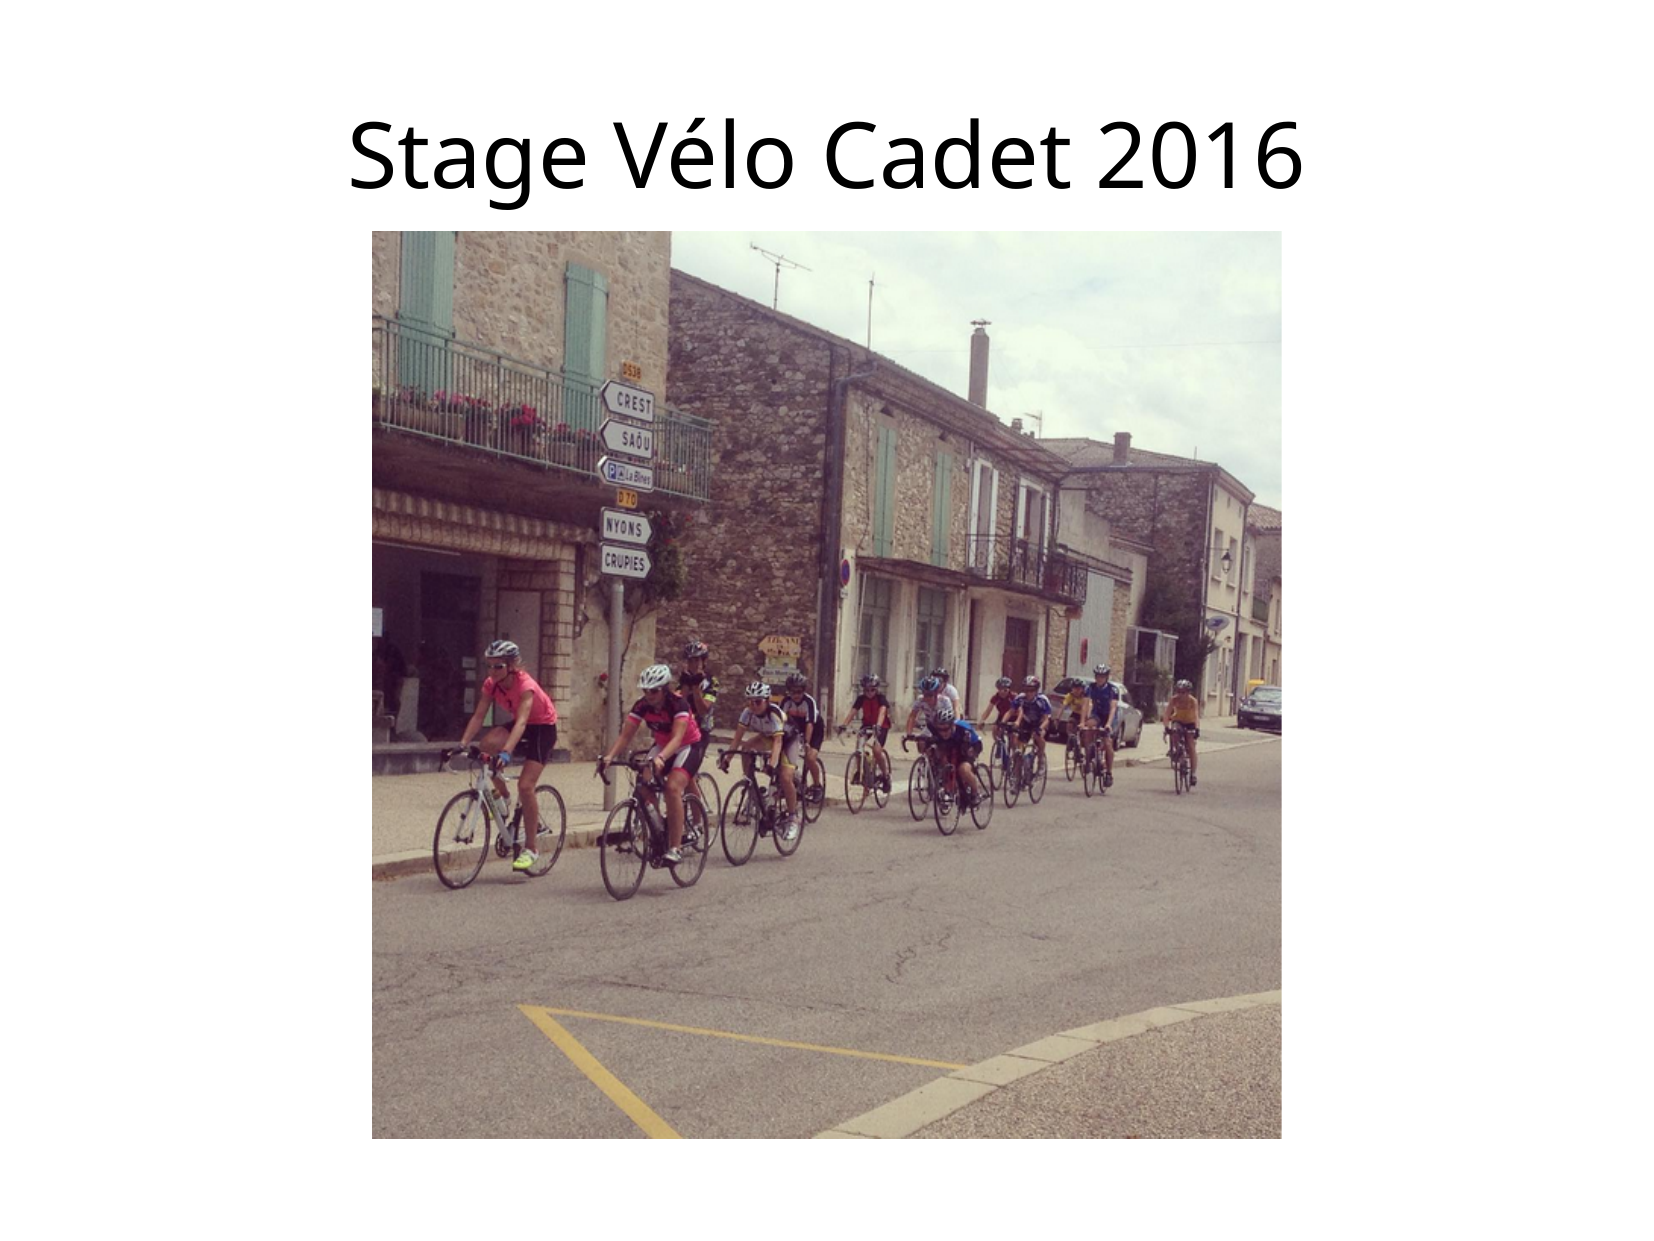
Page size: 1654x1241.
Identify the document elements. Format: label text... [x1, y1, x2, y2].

title Stage Vélo Cadet 2016 [82, 49, 1571, 257]
picture [372, 231, 1285, 1139]
